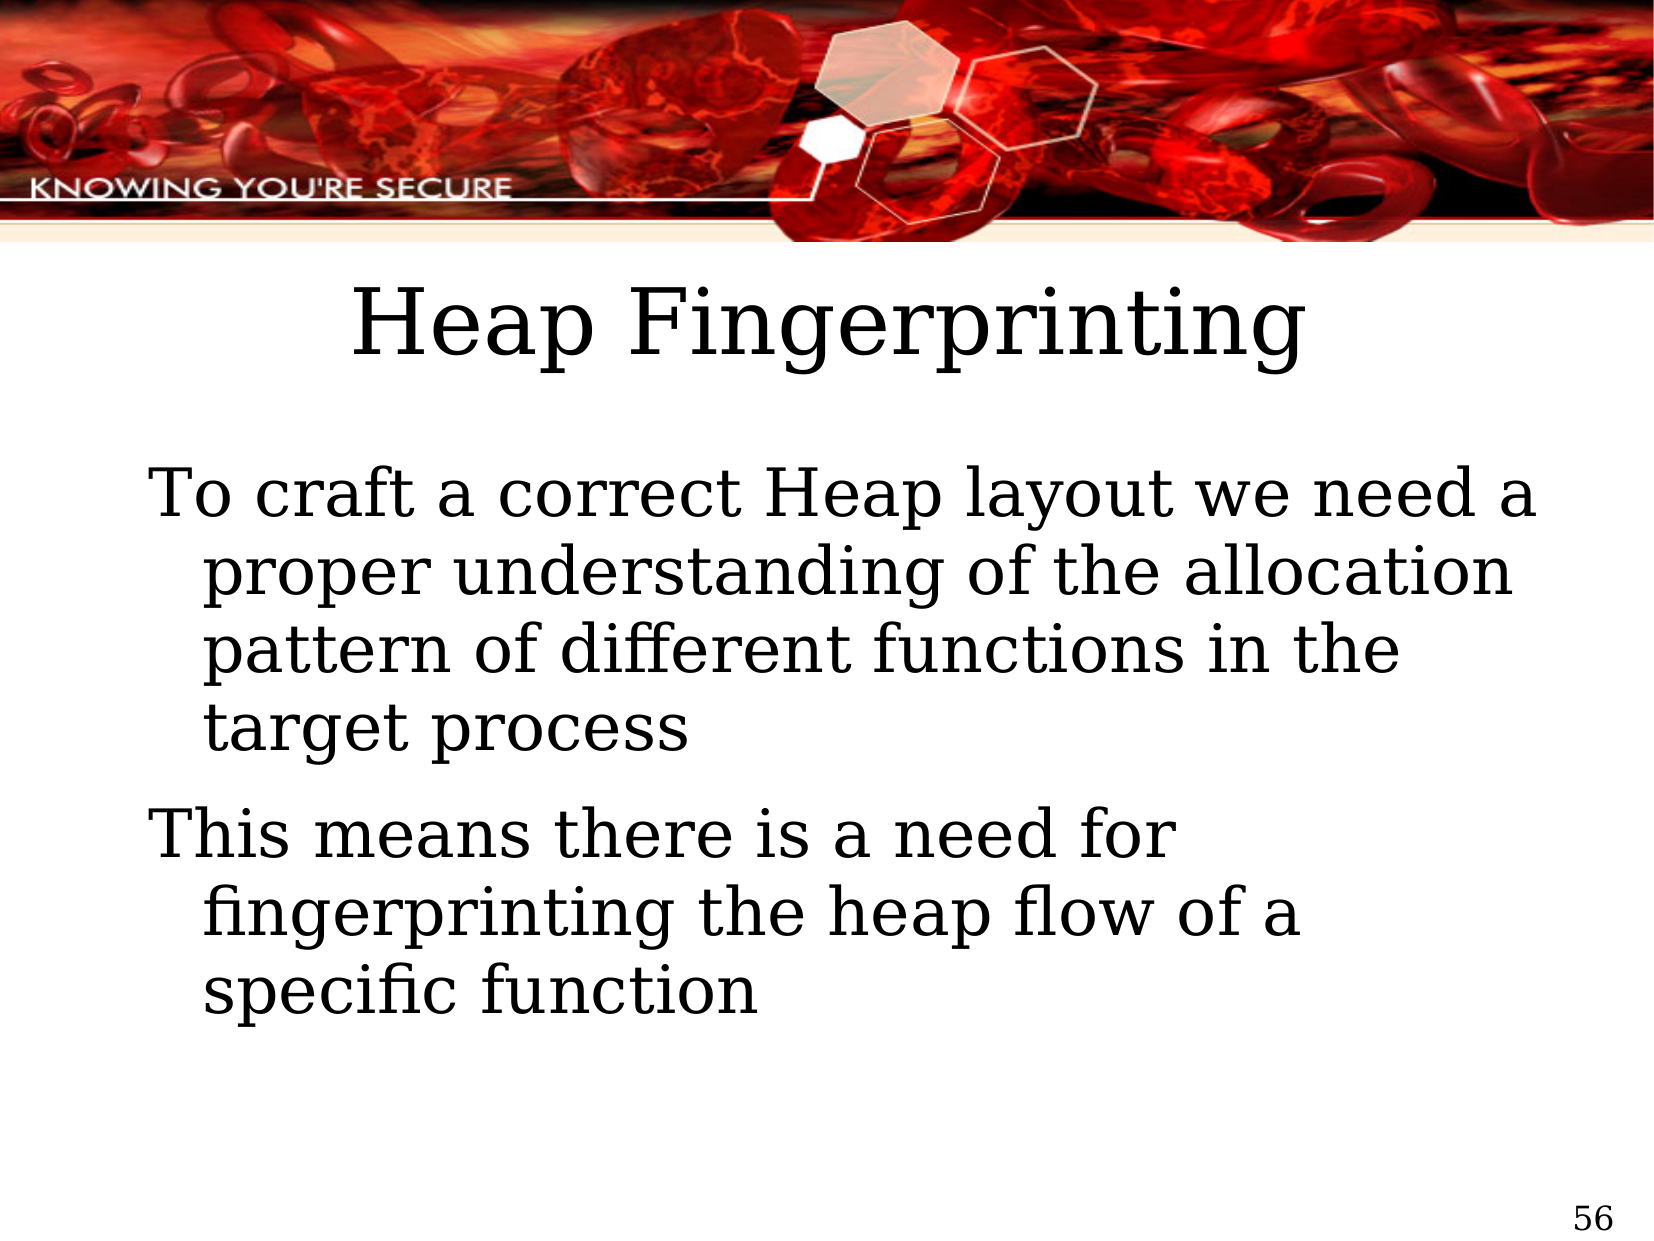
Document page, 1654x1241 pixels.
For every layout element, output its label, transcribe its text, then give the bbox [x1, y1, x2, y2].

title Heap Fingerprinting [123, 219, 1536, 427]
list To craft a correct Heap layout we need a proper understanding of the allocation pattern of different functions in the target process This means there is a need for fingerprinting the heap flow of a specific function [131, 454, 1544, 1189]
picture [0, 0, 1654, 242]
